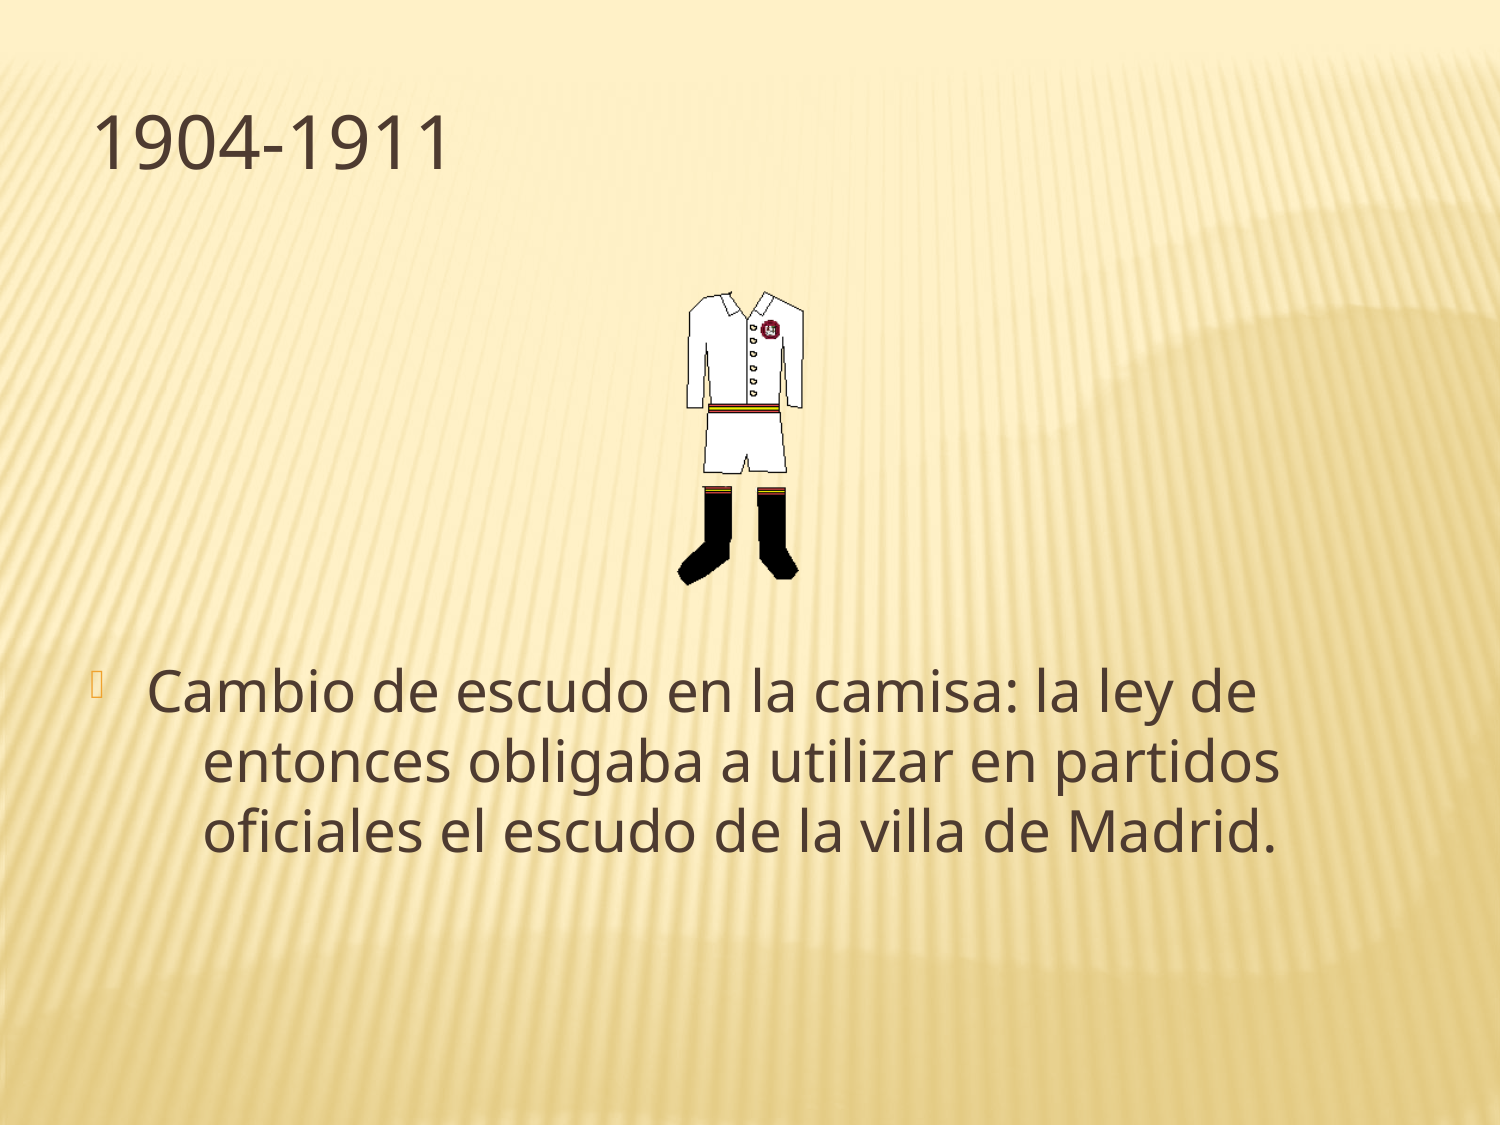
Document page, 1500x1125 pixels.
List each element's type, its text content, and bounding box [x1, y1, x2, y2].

list Cambio de escudo en la camisa: la ley de entonces obligaba a utilizar en partidos oficiales el escudo de la villa de Madrid. [75, 646, 1426, 1006]
title 1904-1911 [75, 45, 1426, 234]
picture [652, 265, 848, 625]
